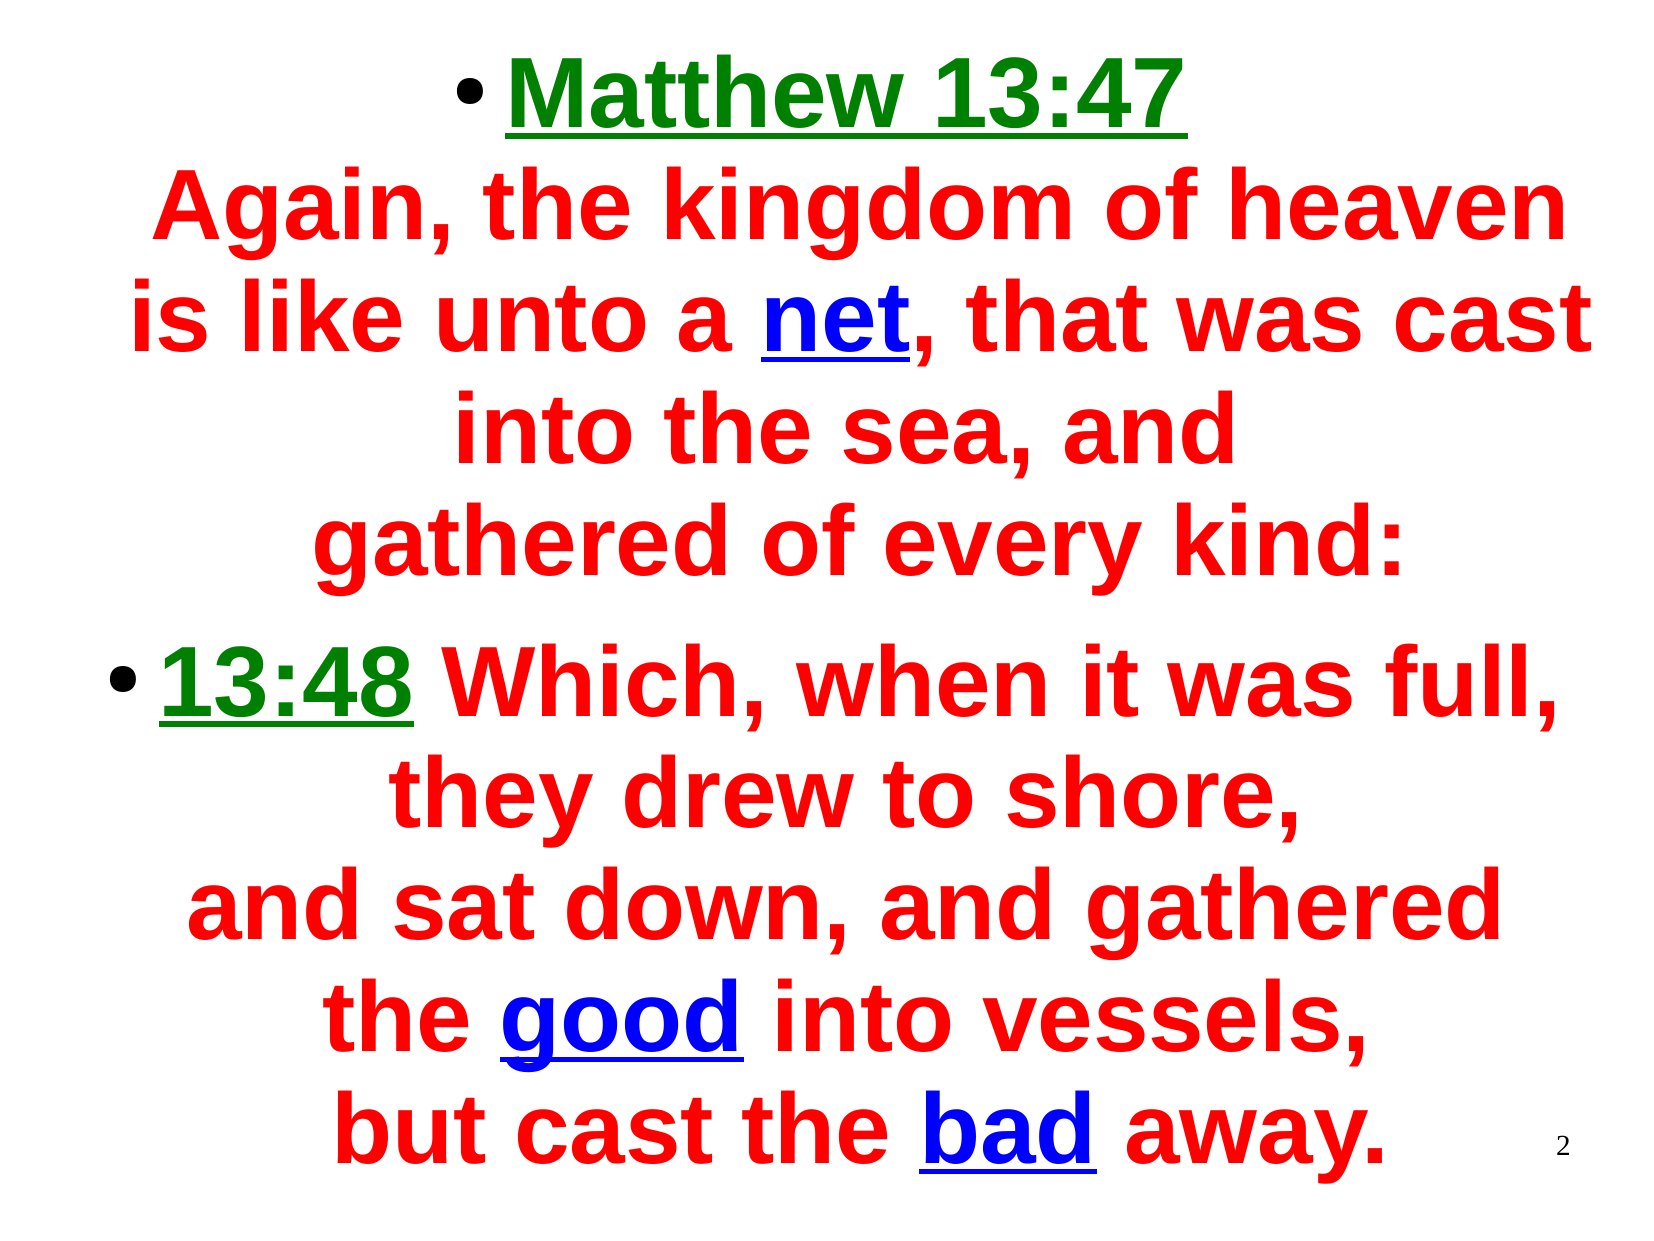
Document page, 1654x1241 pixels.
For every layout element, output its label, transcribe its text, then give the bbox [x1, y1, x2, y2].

list Matthew 13:47 Again, the kingdom of heaven is like unto a net, that was cast into the sea, and gathered of every kind: 13:48 Which, when it was full, they drew to shore, and sat down, and gathered the good into vessels, but cast the bad away. [37, 37, 1613, 1238]
